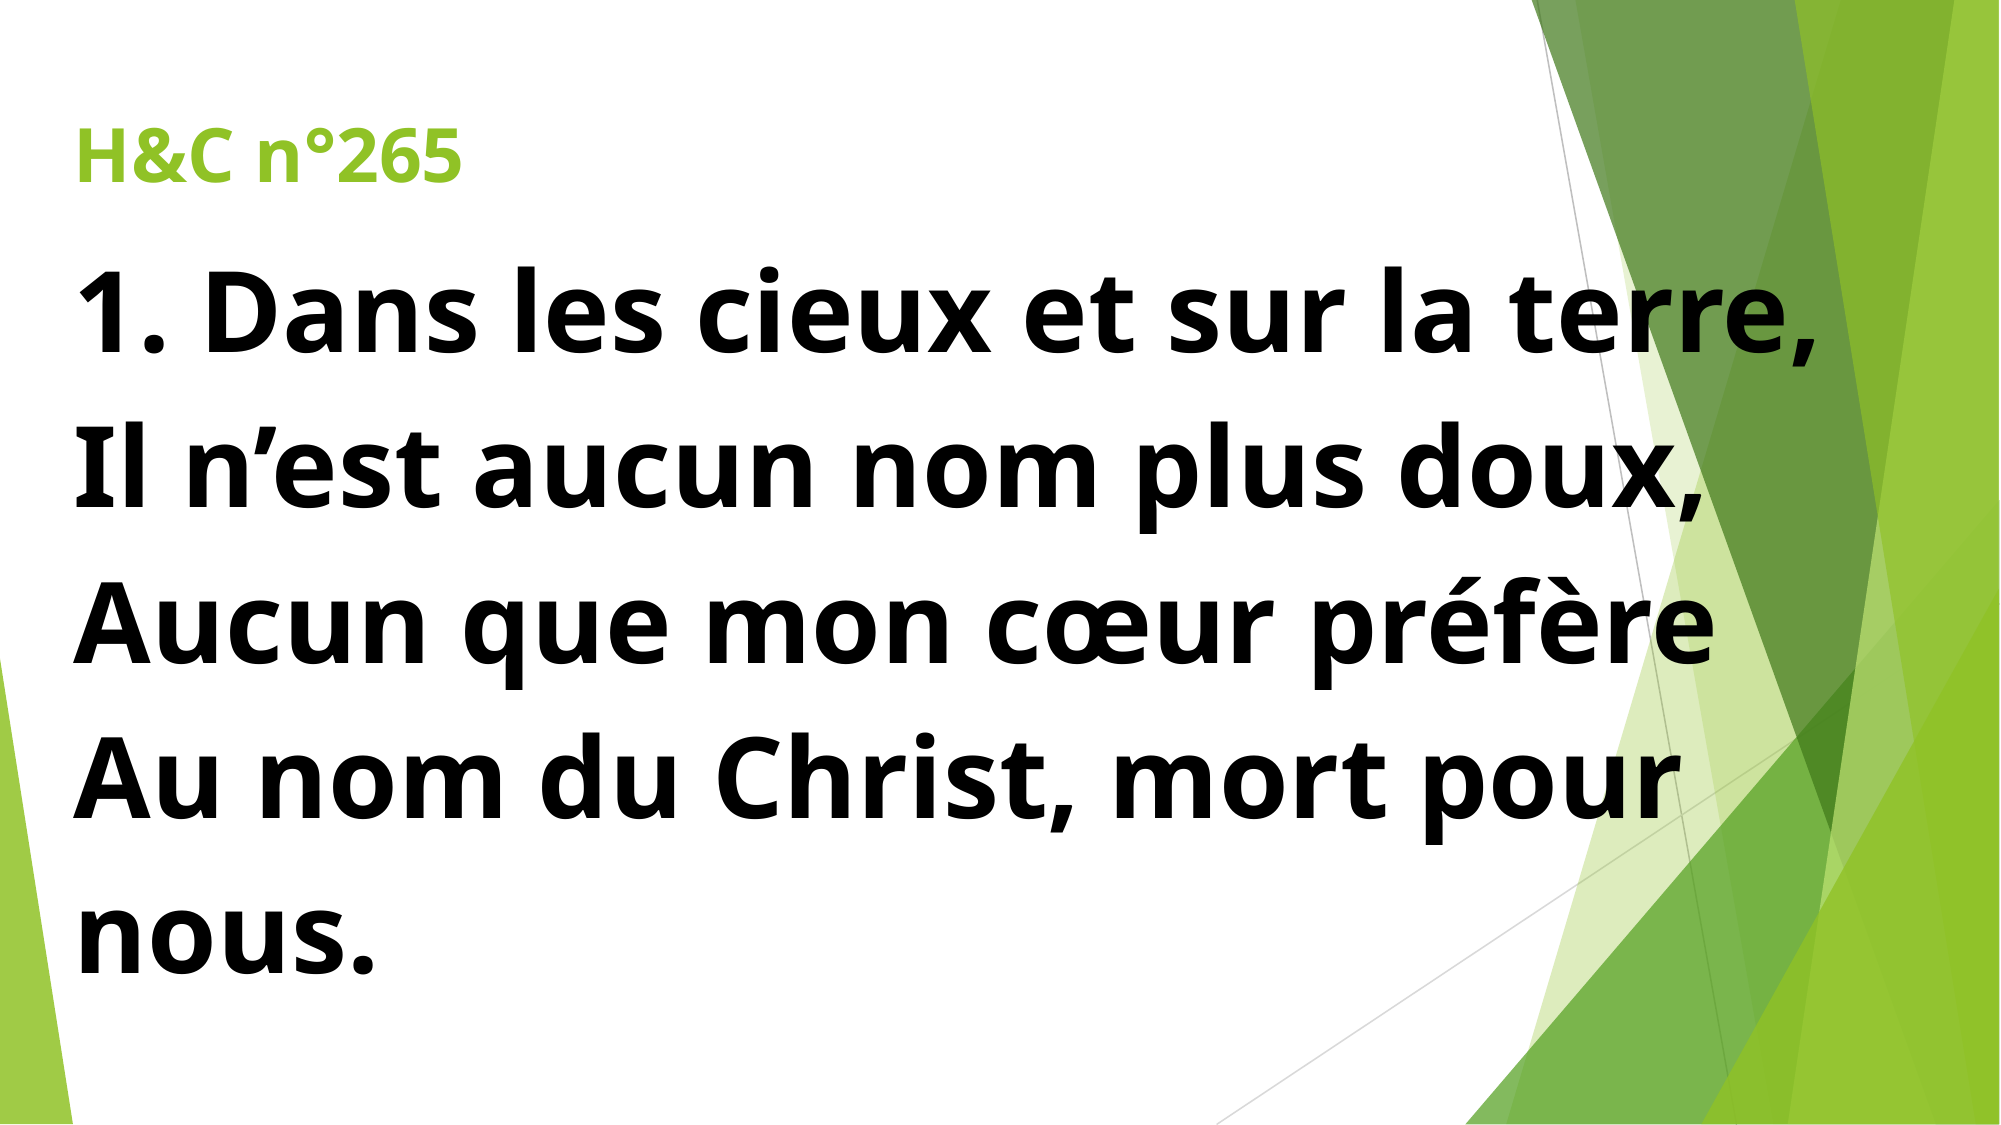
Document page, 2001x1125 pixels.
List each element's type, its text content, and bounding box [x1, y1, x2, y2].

text_box 1. Dans les cieux et sur la terre, Il n’est aucun nom plus doux, Aucun que mon cœur préfère Au nom du Christ, mort pour nous. [59, 212, 1961, 1074]
text_box H&C n°265 [59, 99, 1522, 212]
